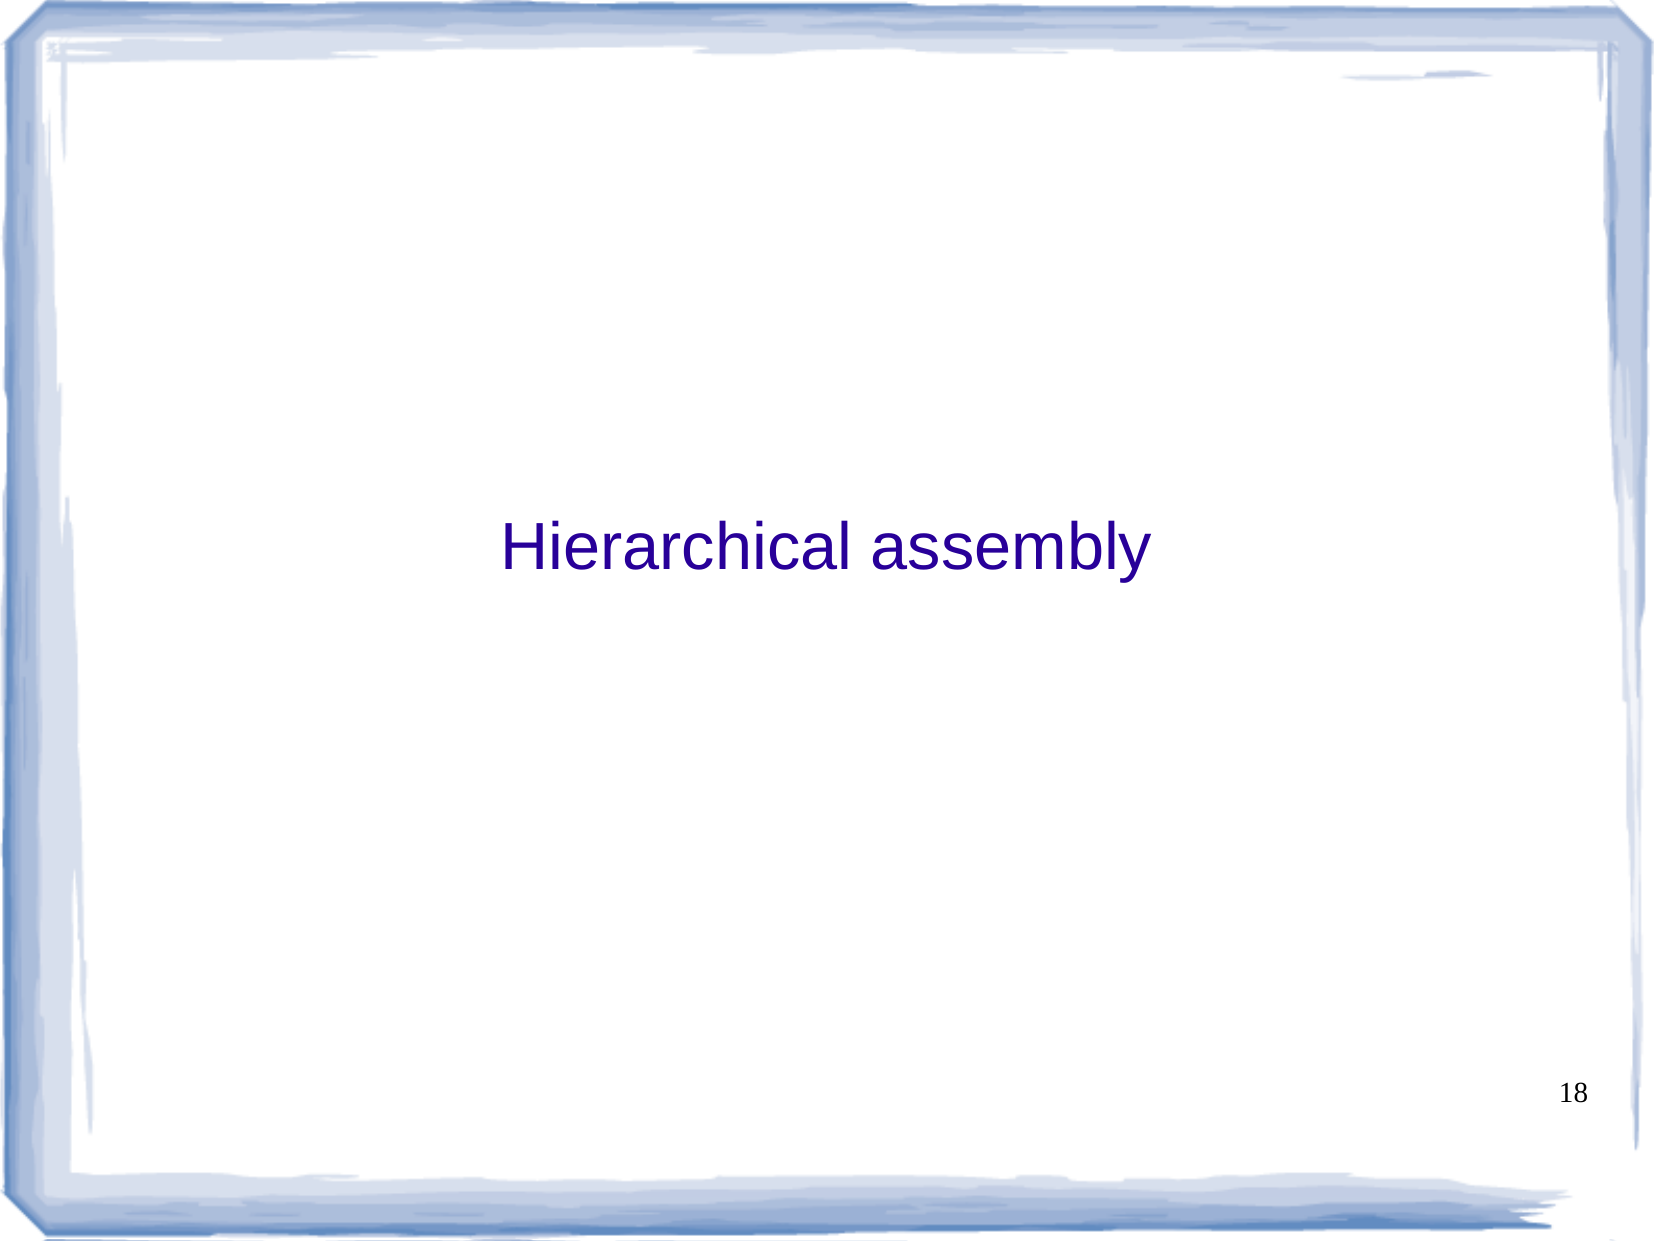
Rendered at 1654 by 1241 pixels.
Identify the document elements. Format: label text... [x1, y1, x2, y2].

picture [0, 0, 1654, 1241]
subtitle Hierarchical assembly [82, 49, 1571, 1045]
